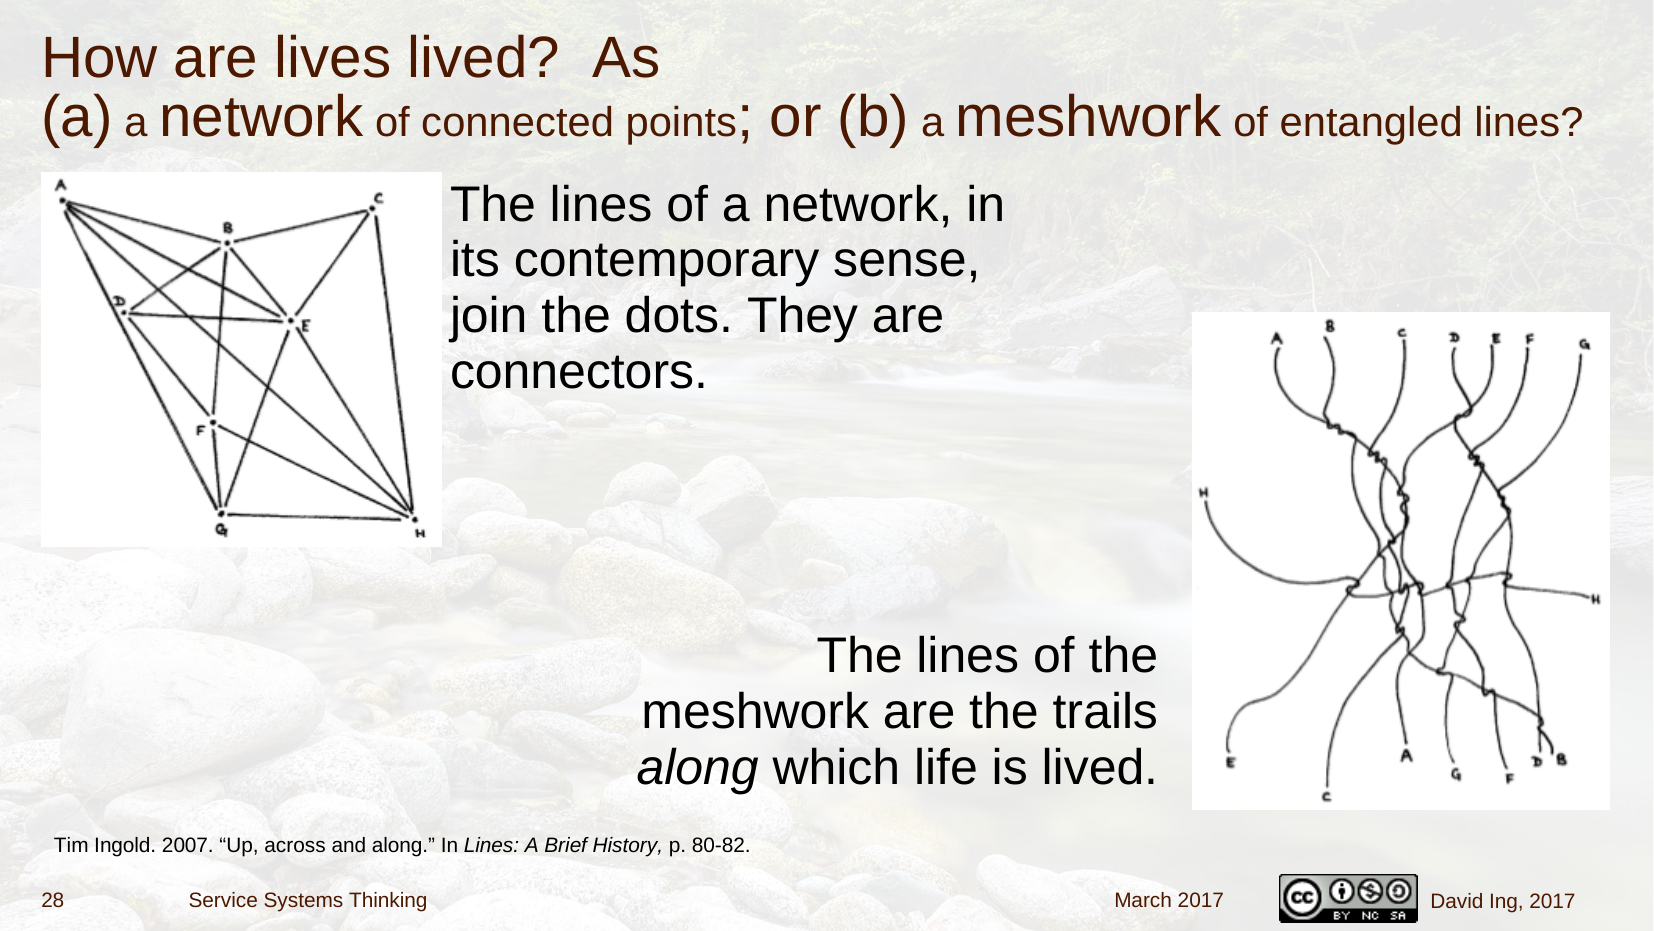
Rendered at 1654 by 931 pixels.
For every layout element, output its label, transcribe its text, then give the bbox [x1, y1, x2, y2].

text_box The lines of the meshwork are the trails along which life is lived. [621, 620, 1227, 804]
text_box Tim Ingold. 2007. “Up, across and along.” In Lines: A Brief History, p. 80-82. [39, 826, 1487, 864]
text_box The lines of a network, in its contemporary sense, join the dots. They are connectors. [435, 168, 1064, 407]
picture [0, 0, 1654, 931]
title How are lives lived? As (a) a network of connected points; or (b) a meshwork of entangled lines? [41, 30, 1613, 174]
